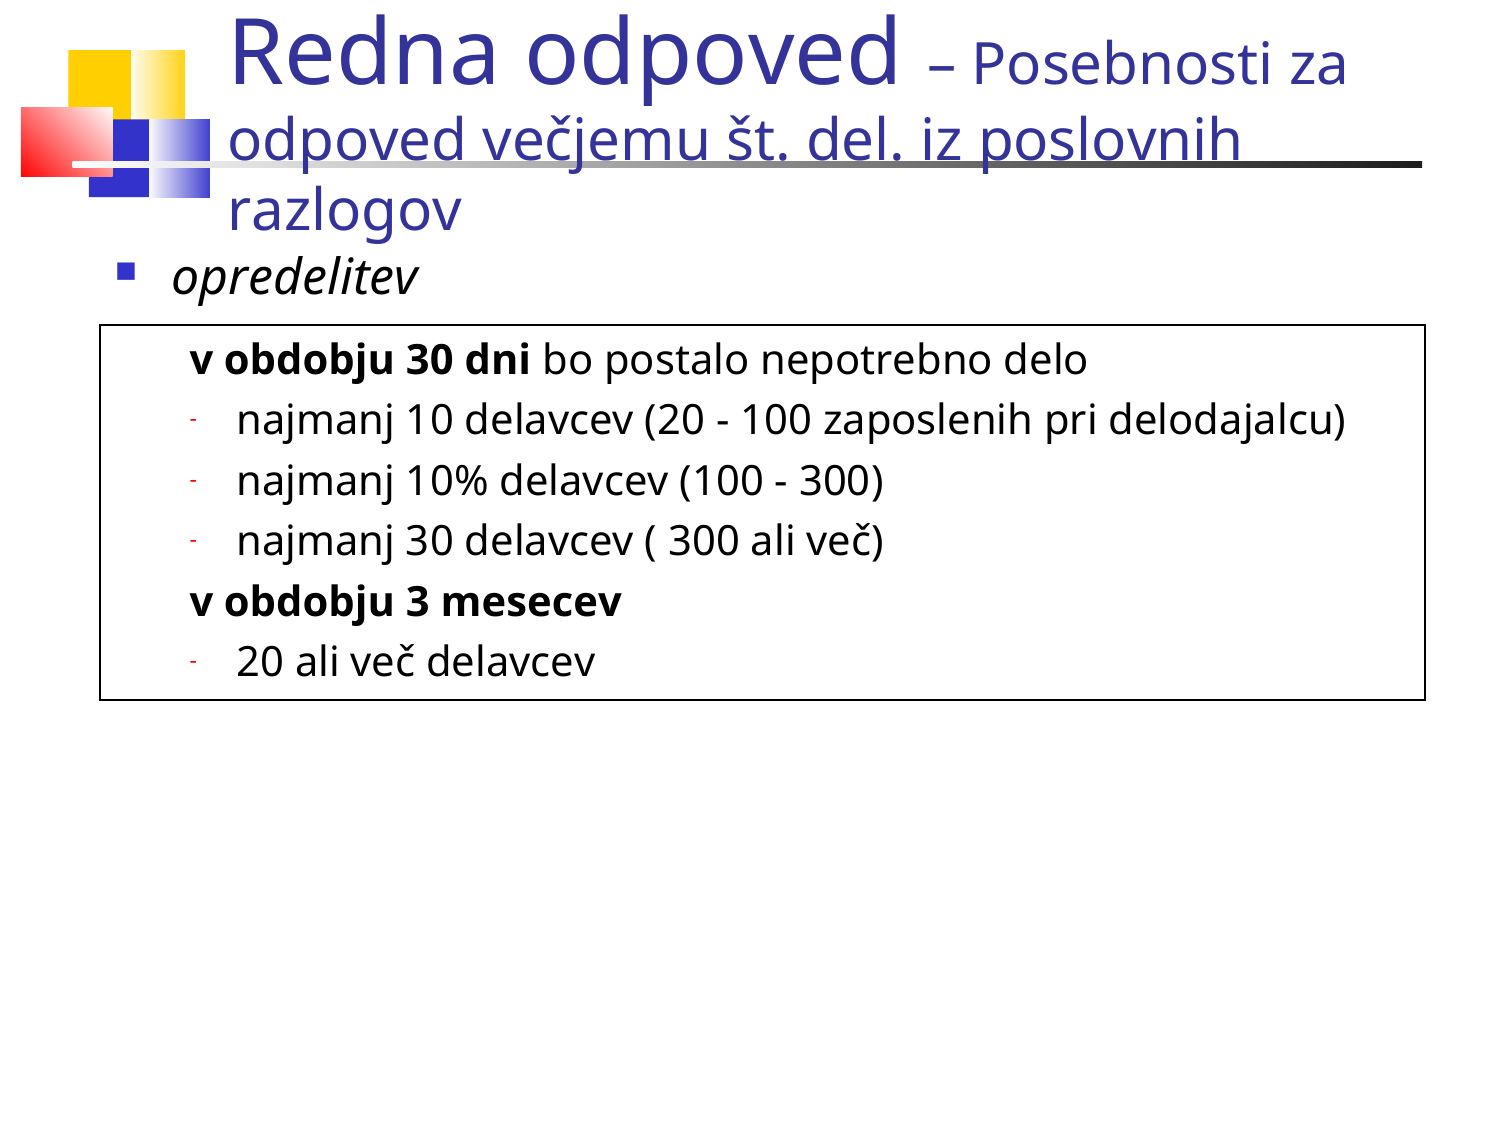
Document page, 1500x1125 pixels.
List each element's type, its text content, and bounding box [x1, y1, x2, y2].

list opredelitev [99, 237, 1500, 385]
text_box v obdobju 30 dni bo postalo nepotrebno delo najmanj 10 delavcev (20 - 100 zaposlenih pri delodajalcu) najmanj 10% delavcev (100 - 300) najmanj 30 delavcev ( 300 ali več) v obdobju 3 mesecev 20 ali več delavcev [99, 324, 1425, 700]
title Redna odpoved – Posebnosti za odpoved večjemu št. del. iz poslovnih razlogov [212, 54, 1463, 237]
